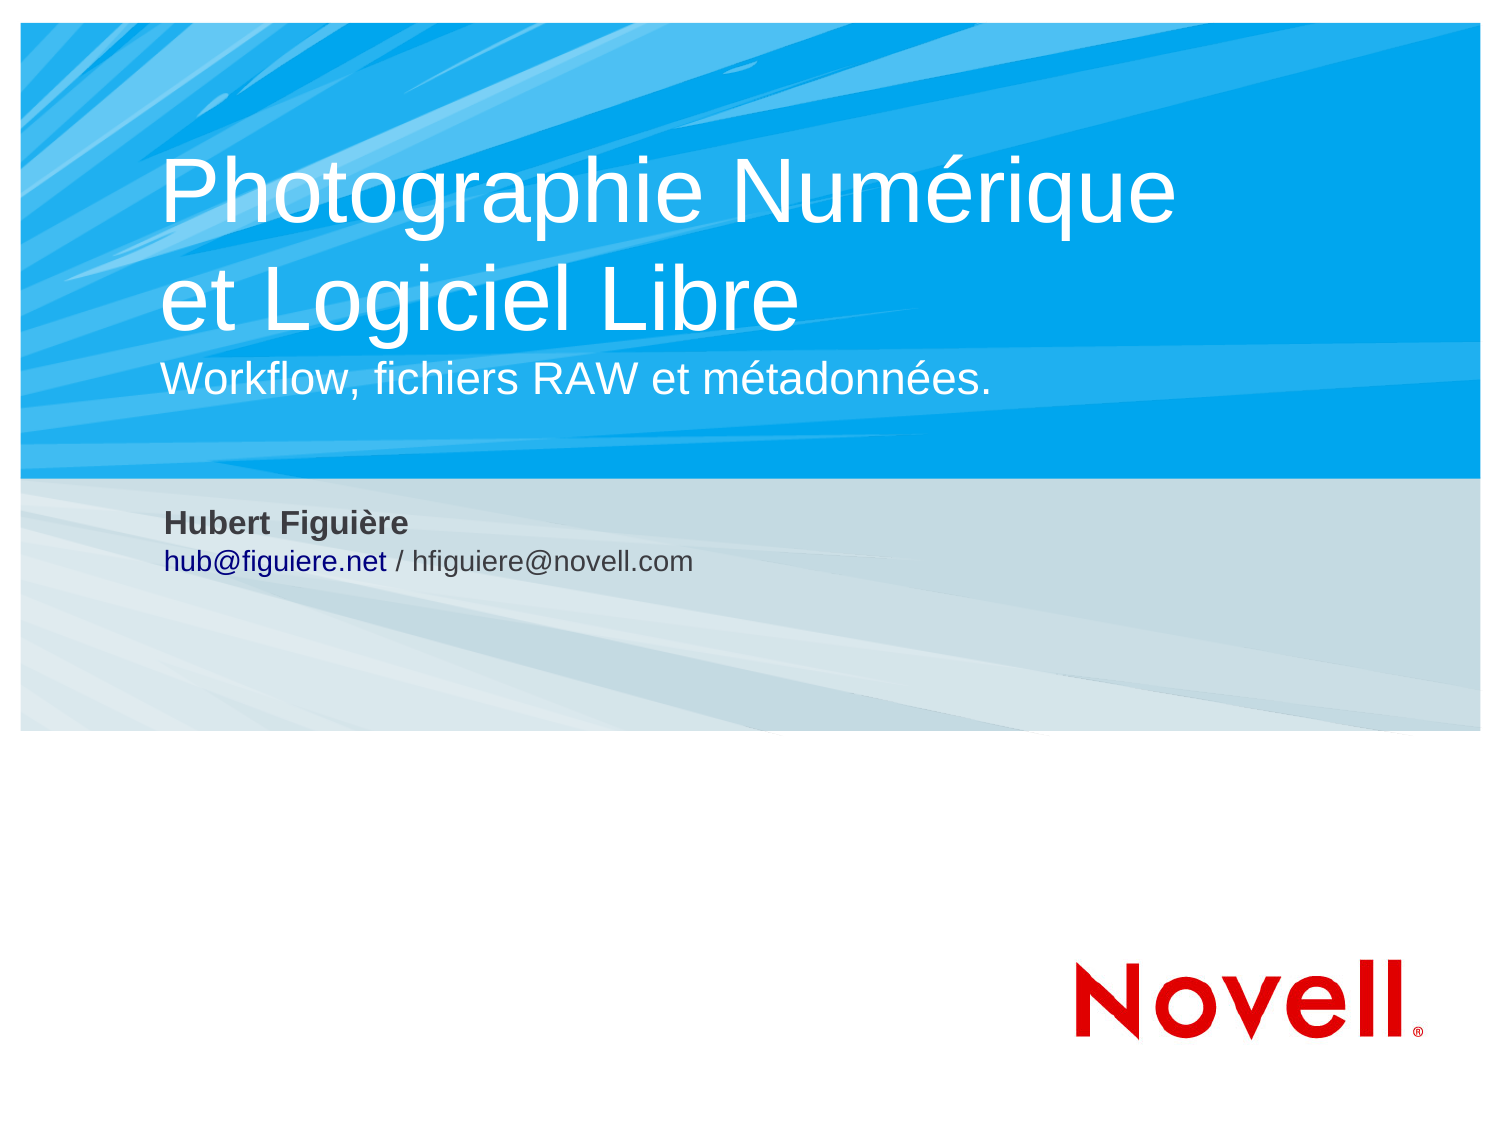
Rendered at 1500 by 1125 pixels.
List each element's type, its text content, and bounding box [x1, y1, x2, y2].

title Photographie Numérique et Logiciel Libre Workflow, fichiers RAW et métadonnées. [160, 128, 1473, 404]
picture [1066, 951, 1430, 1047]
subtitle Hubert Figuière hub@figuiere.net / hfiguiere@novell.com [163, 501, 788, 729]
picture [17, 20, 1483, 737]
